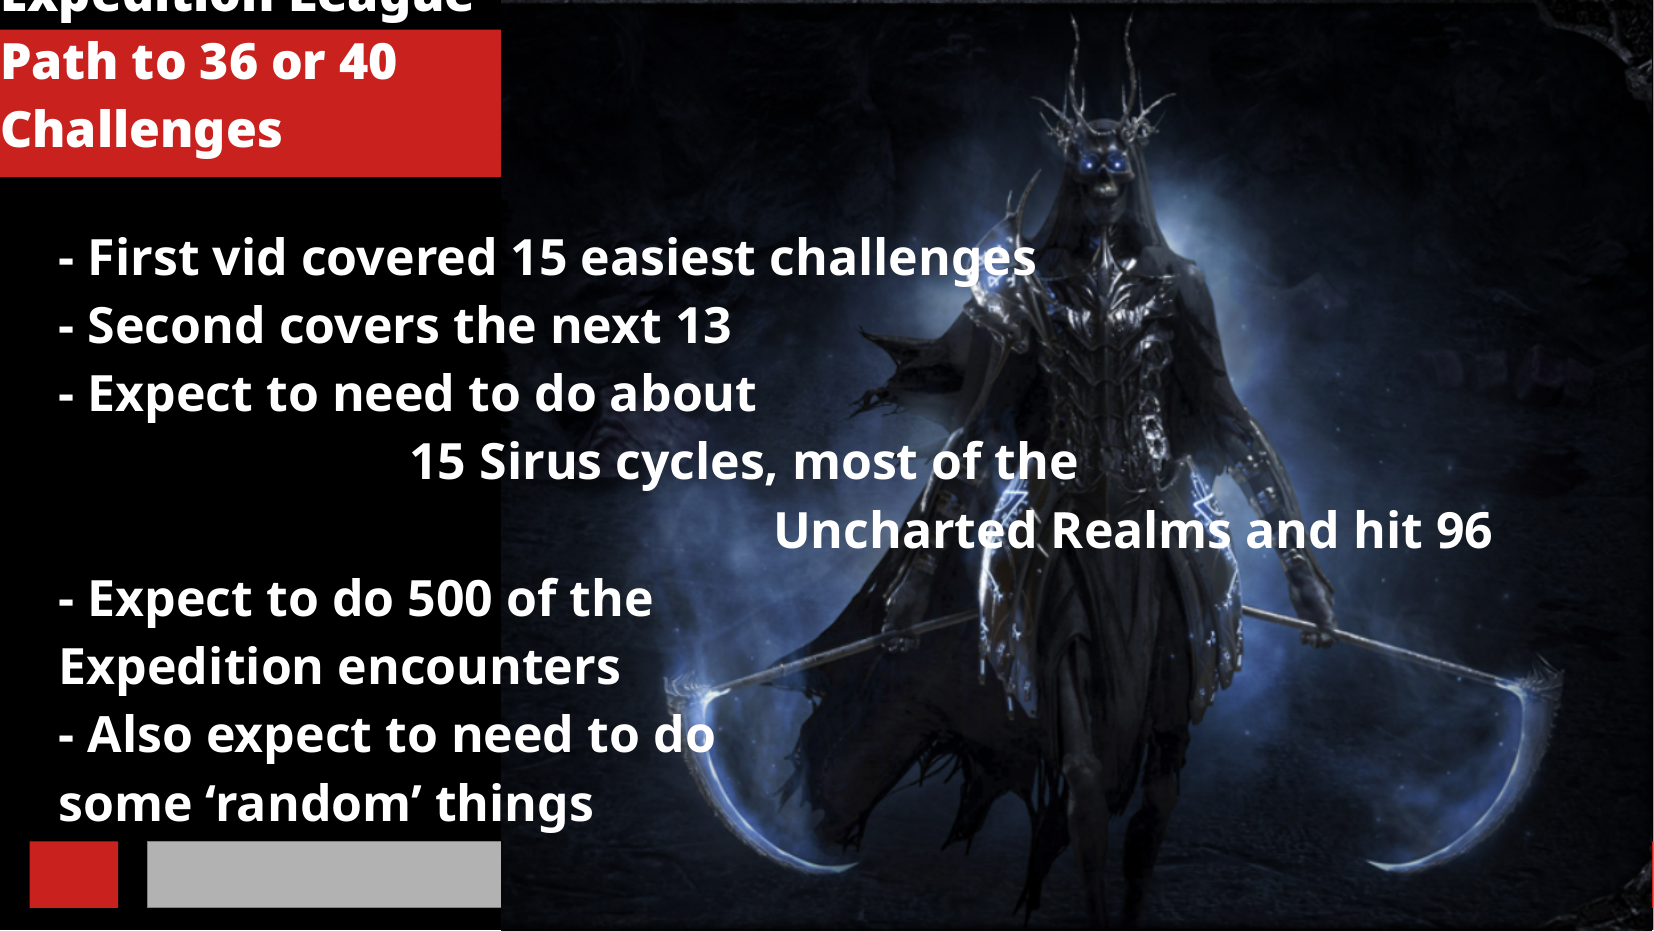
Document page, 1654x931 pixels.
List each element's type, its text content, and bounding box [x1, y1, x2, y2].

picture [547, 799, 558, 816]
title Expedition League Path to 36 or 40 Challenges [0, 44, 532, 163]
picture [501, 0, 1652, 931]
subtitle - First vid covered 15 easiest challenges - Second covers the next 13 - Expect to need to do about 15 Sirus cycles, most of the Uncharted Realms and hit 96 - Expect to do 500 of the Expedition encounters - Also expect to need to do some ‘random’ things [59, 221, 1565, 798]
